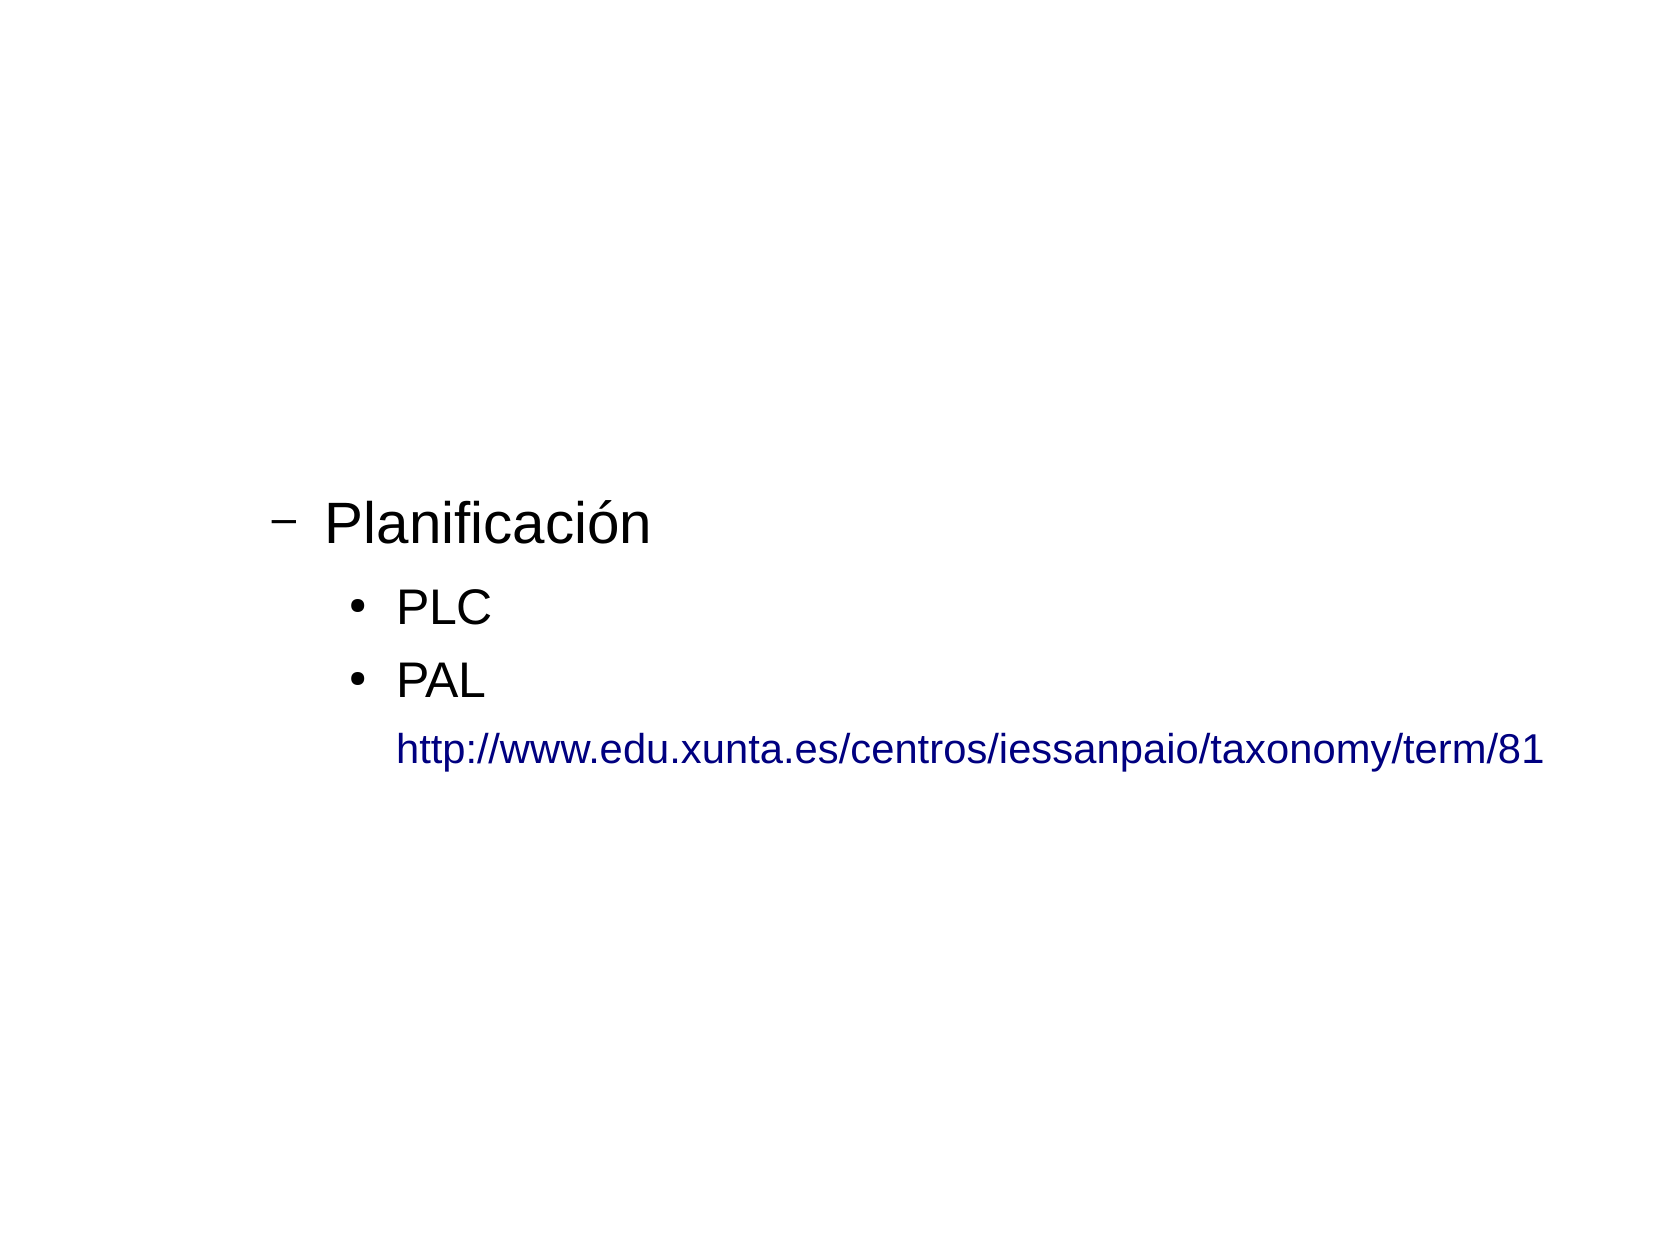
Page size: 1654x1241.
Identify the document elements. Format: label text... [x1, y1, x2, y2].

list Planificación PLC PAL http://www.edu.xunta.es/centros/iessanpaio/taxonomy/term/81 [70, 224, 1583, 1134]
